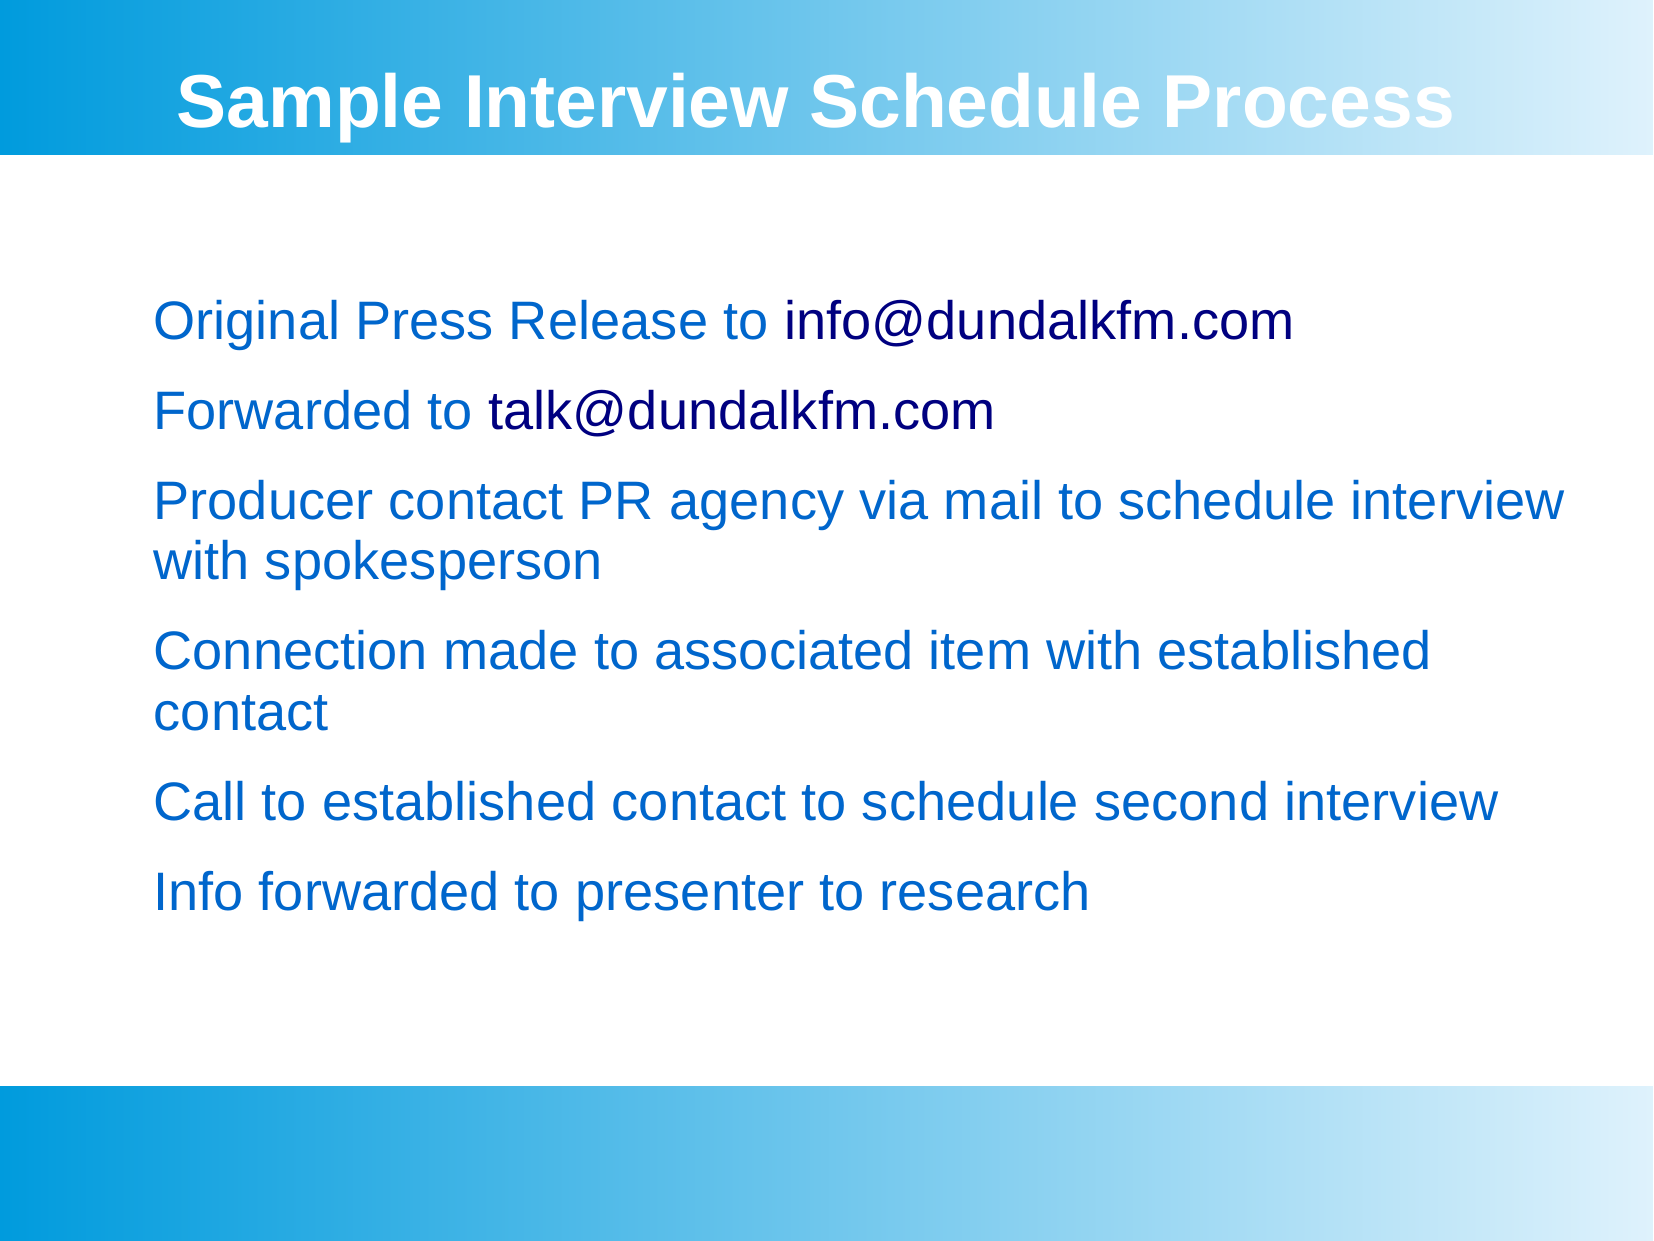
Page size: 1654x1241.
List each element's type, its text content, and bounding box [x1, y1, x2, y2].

list Original Press Release to info@dundalkfm.com Forwarded to talk@dundalkfm.com Producer contact PR agency via mail to schedule interview with spokesperson Connection made to associated item with established contact Call to established contact to schedule second interview Info forwarded to presenter to research [82, 290, 1571, 1010]
title Sample Interview Schedule Process [82, 49, 1571, 155]
